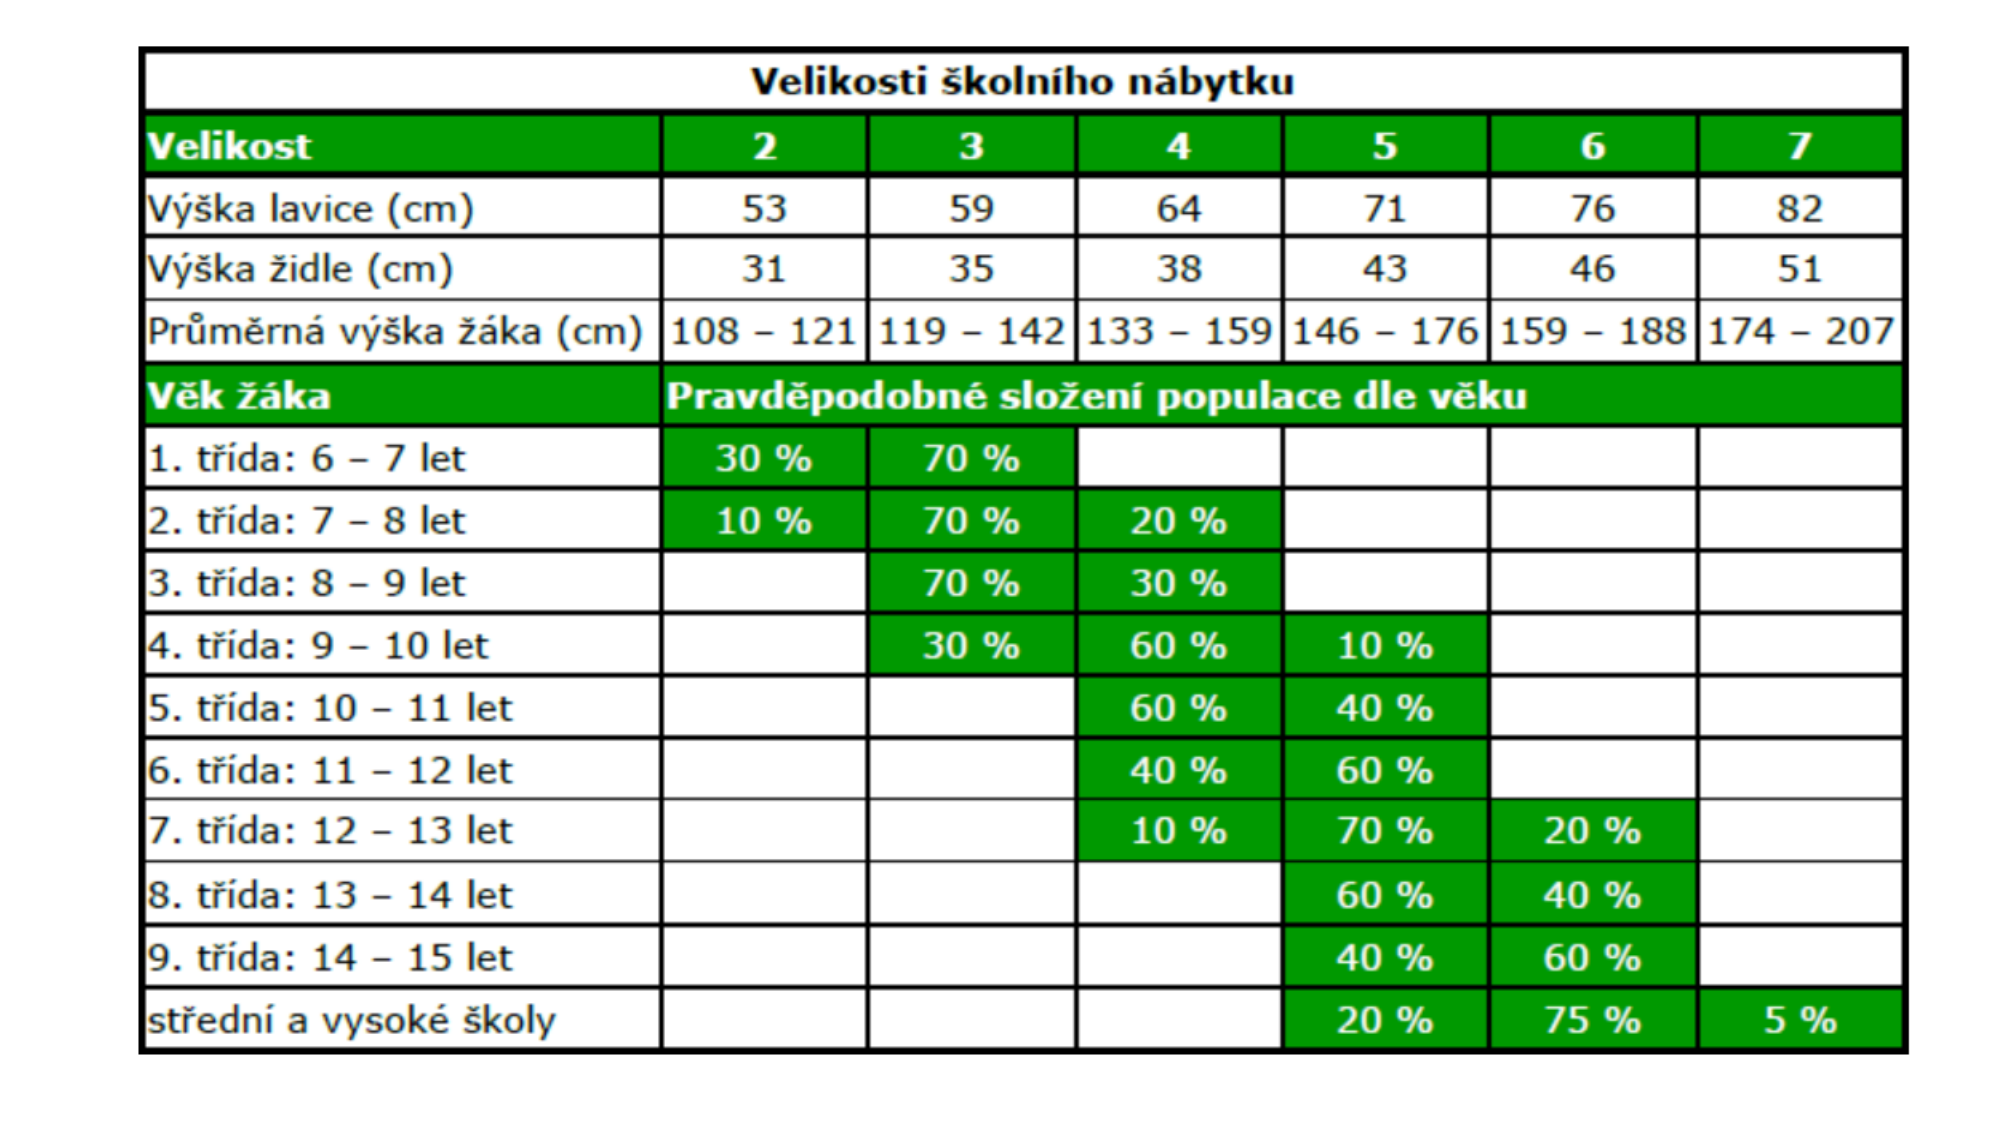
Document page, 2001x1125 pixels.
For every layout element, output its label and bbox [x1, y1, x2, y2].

picture [126, 29, 1922, 1066]
